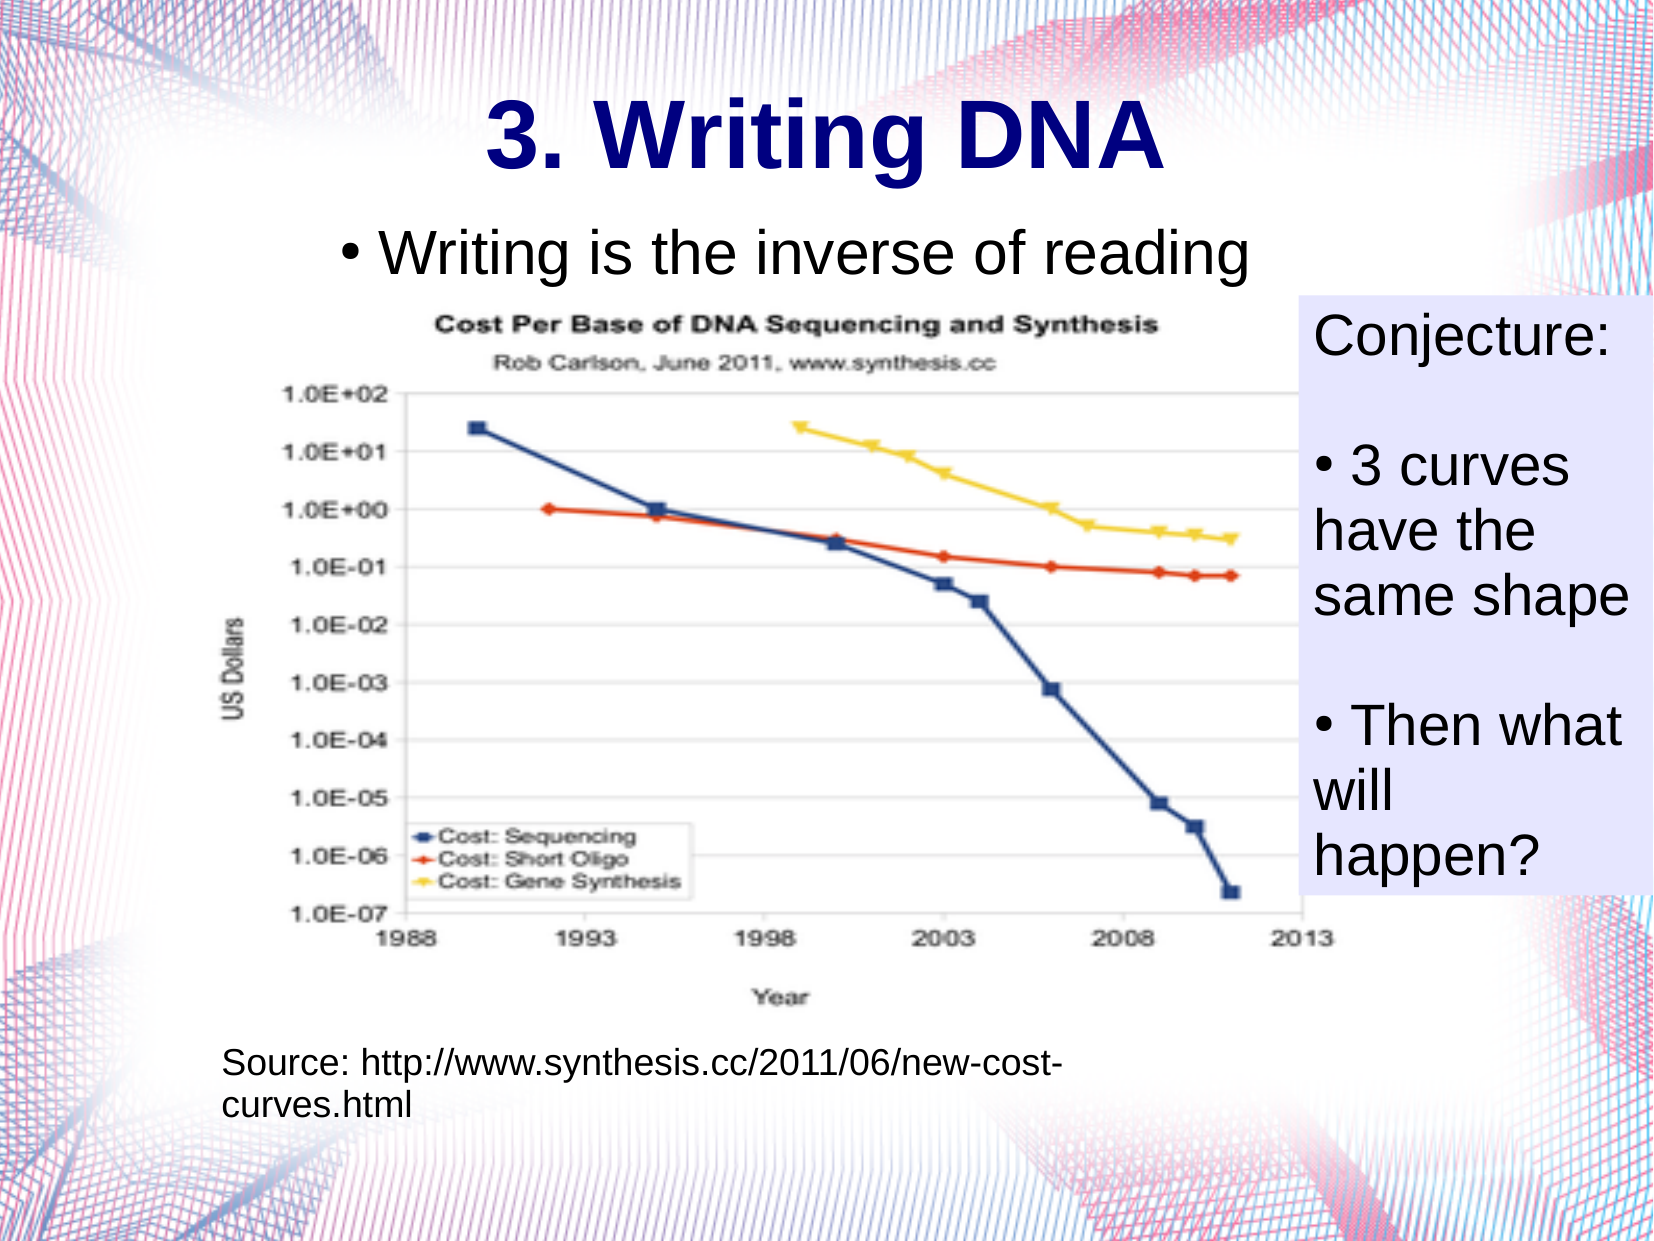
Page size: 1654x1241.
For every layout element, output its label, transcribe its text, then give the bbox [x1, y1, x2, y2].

title 3. Writing DNA [82, 31, 1571, 239]
text_box Conjecture: 3 curves have the same shape Then what will happen? [1298, 295, 1653, 894]
picture [0, 0, 1654, 1241]
text_box Source: http://www.synthesis.cc/2011/06/new-cost-curves.html [206, 1033, 1093, 1133]
text_box Writing is the inverse of reading [324, 210, 1447, 296]
